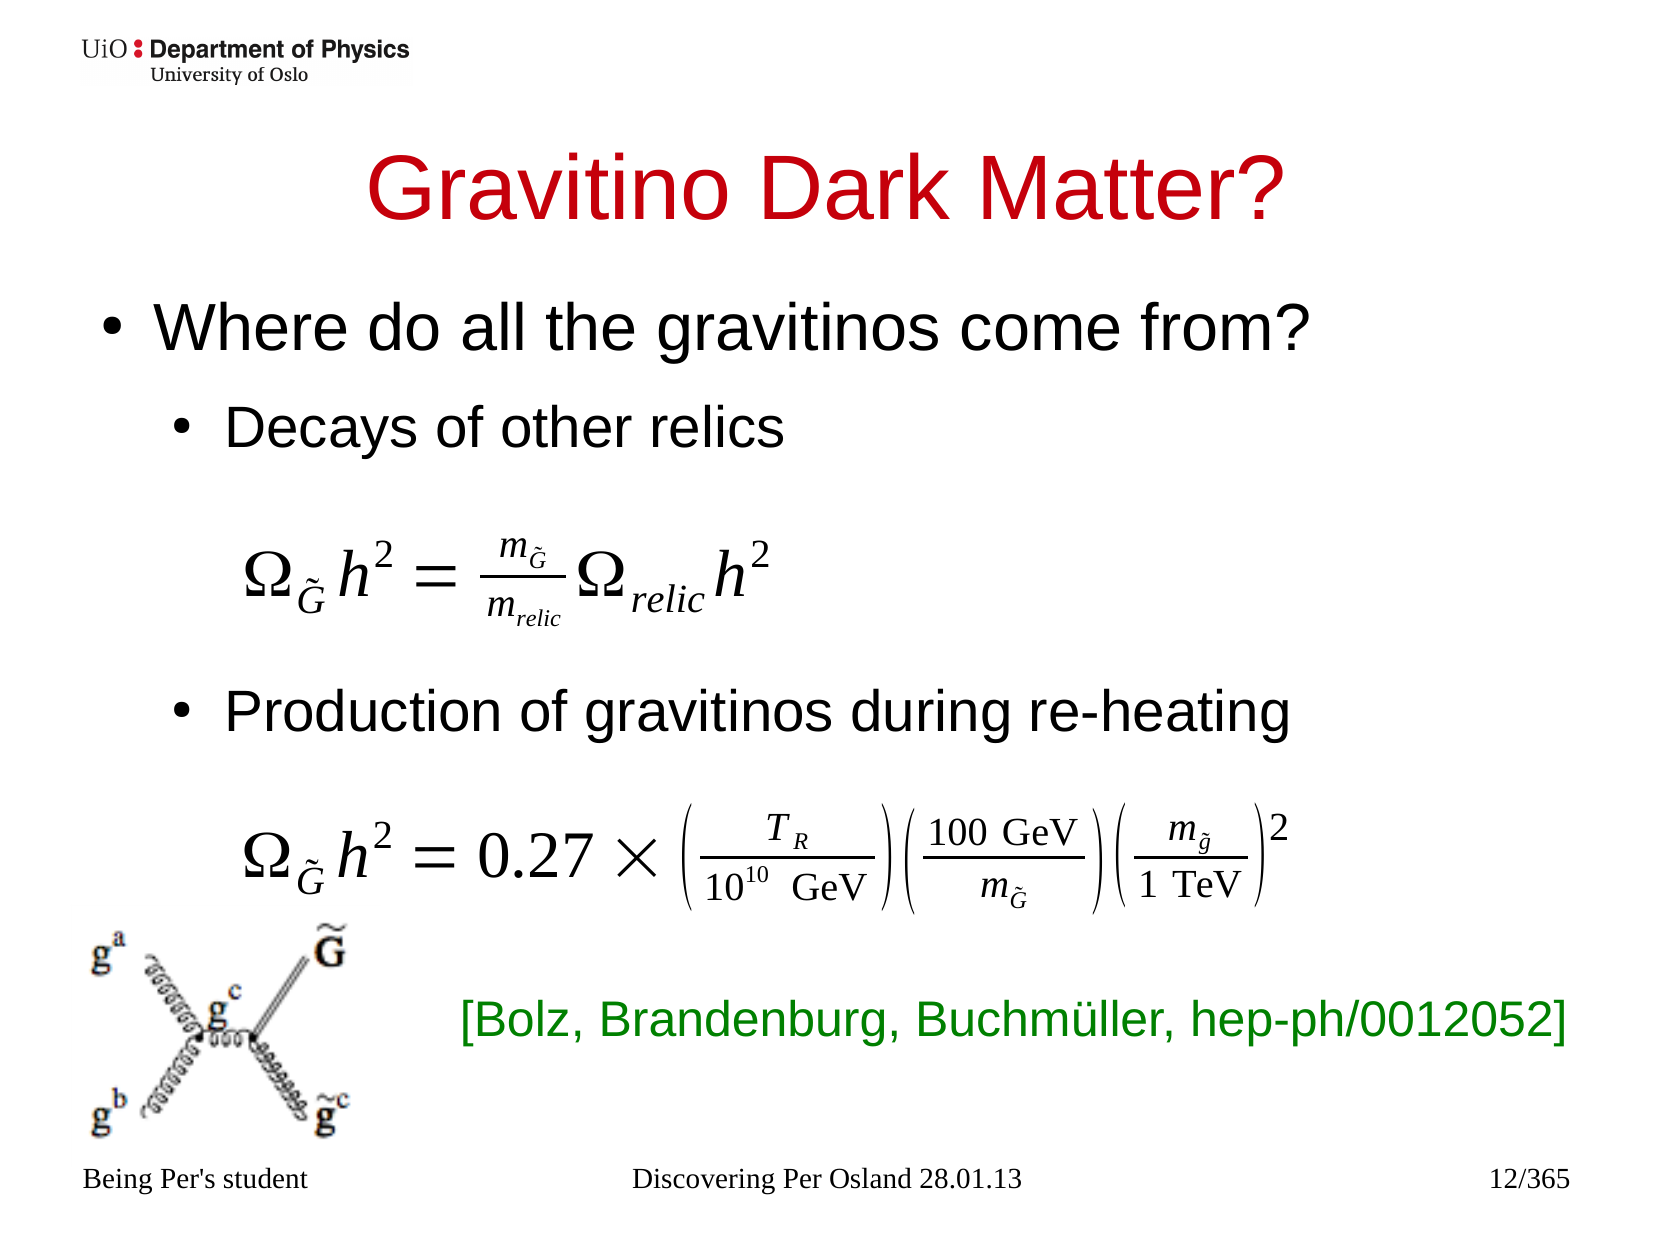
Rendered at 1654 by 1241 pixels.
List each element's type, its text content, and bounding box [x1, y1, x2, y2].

list Where do all the gravitinos come from? Decays of other relics Production of gravitinos during re-heating [82, 290, 1576, 1094]
picture [70, 904, 381, 1167]
chart [236, 521, 777, 632]
title Gravitino Dark Matter? [82, 84, 1571, 290]
chart [236, 798, 1296, 920]
picture [80, 37, 413, 86]
text_box [Bolz, Brandenburg, Buchmüller, hep-ph/0012052] [445, 978, 1584, 1055]
